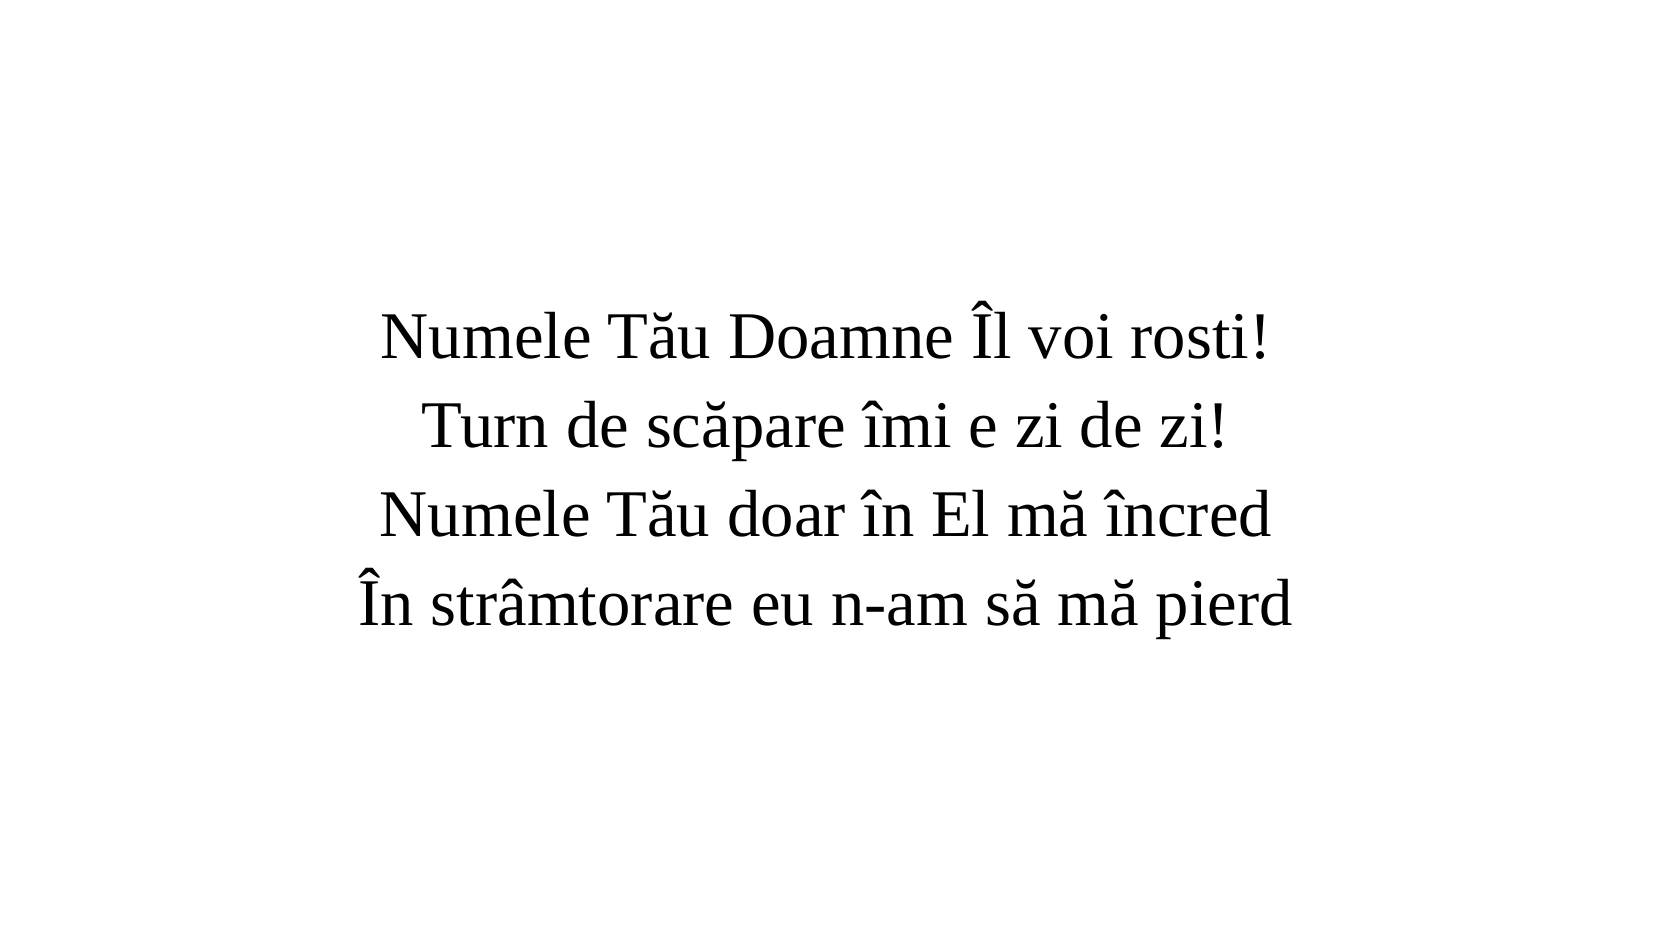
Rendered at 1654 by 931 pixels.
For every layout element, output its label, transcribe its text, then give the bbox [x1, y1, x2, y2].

subtitle Numele Tău Doamne Îl voi rosti! Turn de scăpare îmi e zi de zi! Numele Tău doar în El mă încred În strâmtorare eu n-am să mă pierd [300, 150, 1354, 781]
